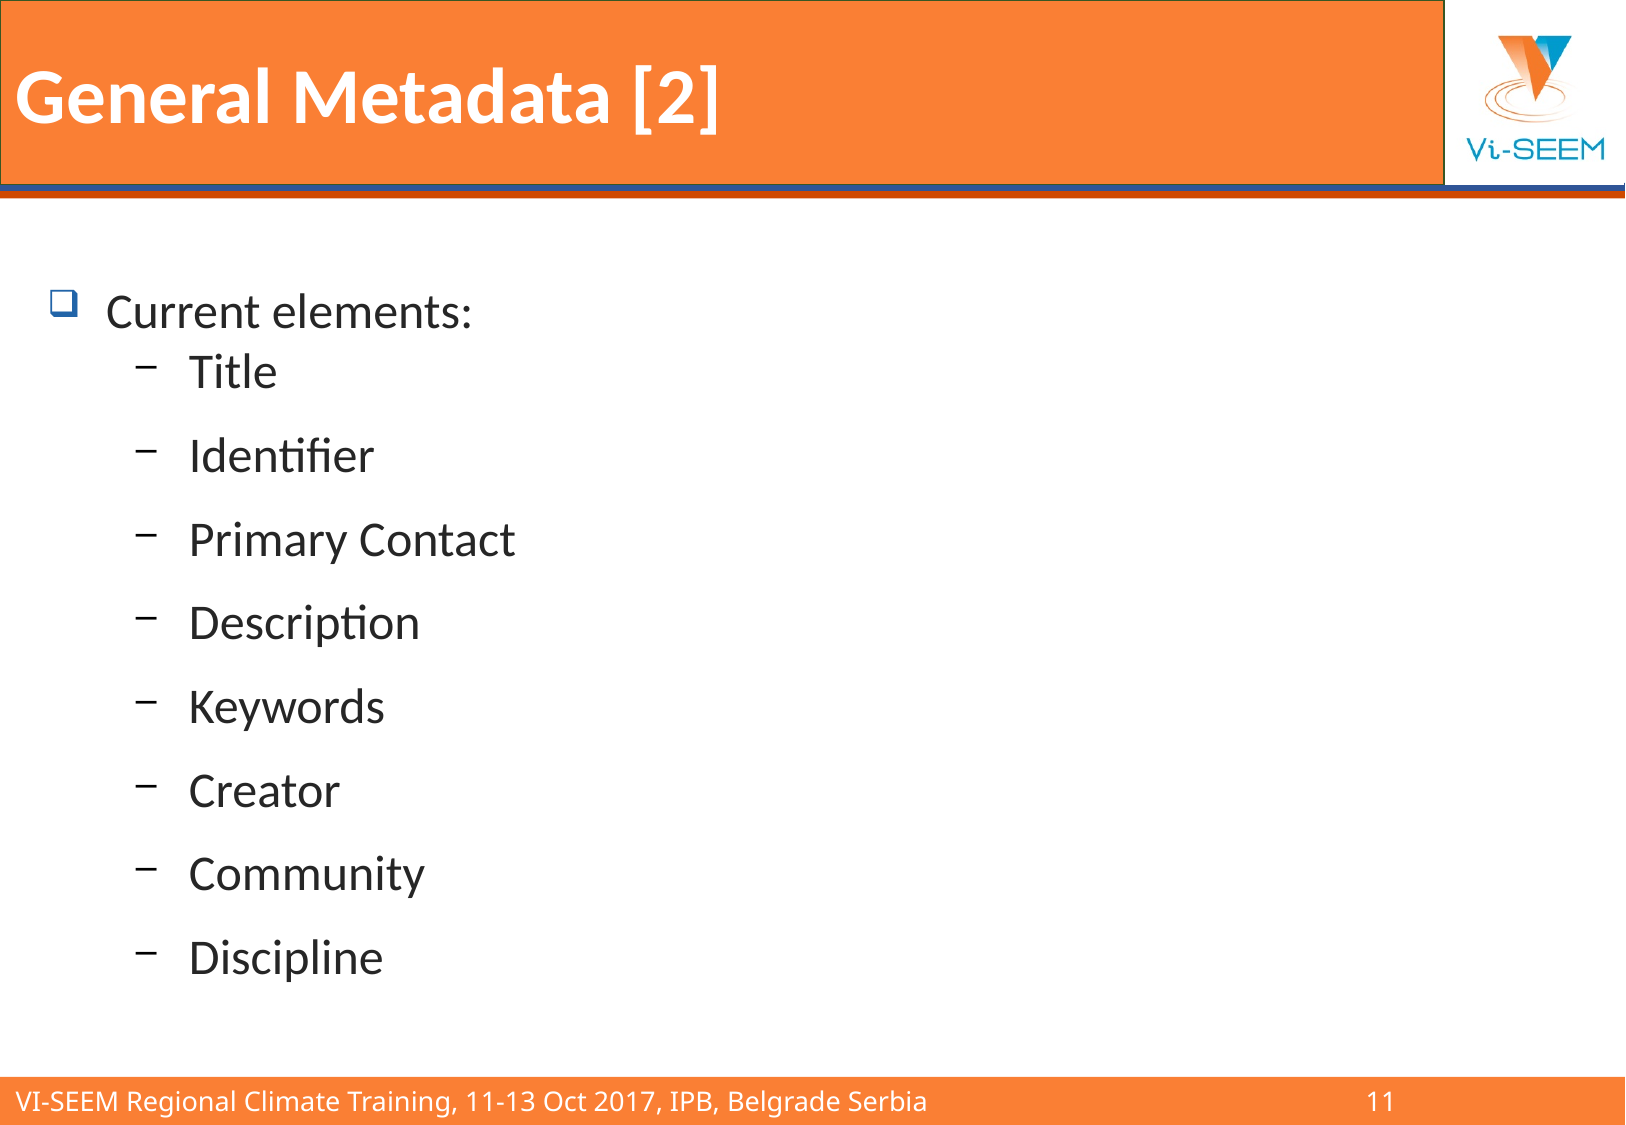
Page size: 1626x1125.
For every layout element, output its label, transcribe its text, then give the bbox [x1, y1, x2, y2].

footer VI-SEEM Regional Climate Training, 11-13 Oct 2017, IPB, Belgrade Serbia <number> [0, 1076, 1625, 1125]
title General Metadata [2] [0, 0, 1445, 185]
list Current elements: Title Identifier Primary Contact Description Keywords Creator Community Discipline [31, 271, 1593, 1076]
picture [1445, 0, 1624, 185]
